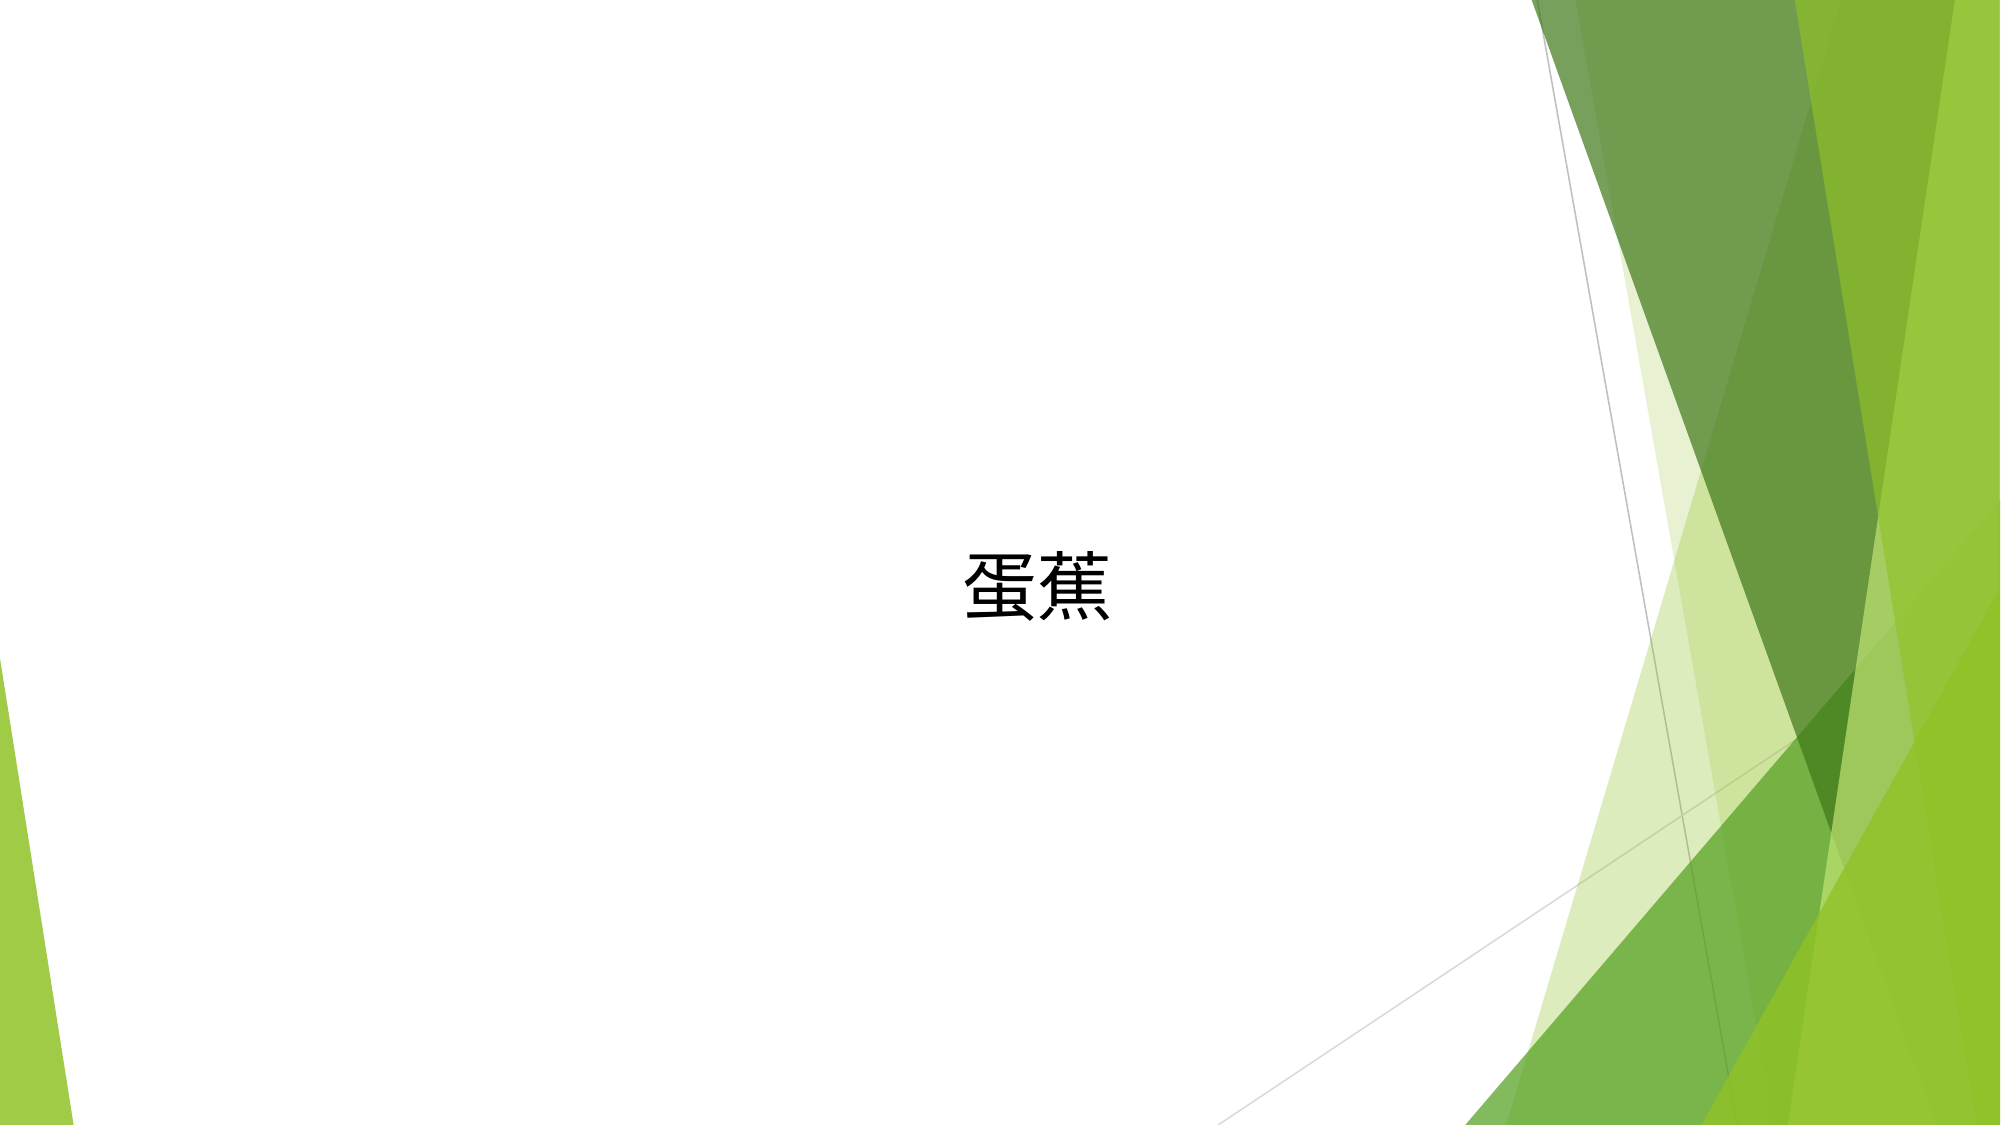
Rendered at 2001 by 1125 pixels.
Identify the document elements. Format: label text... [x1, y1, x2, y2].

text_box 蛋蕉 [947, 532, 1127, 637]
